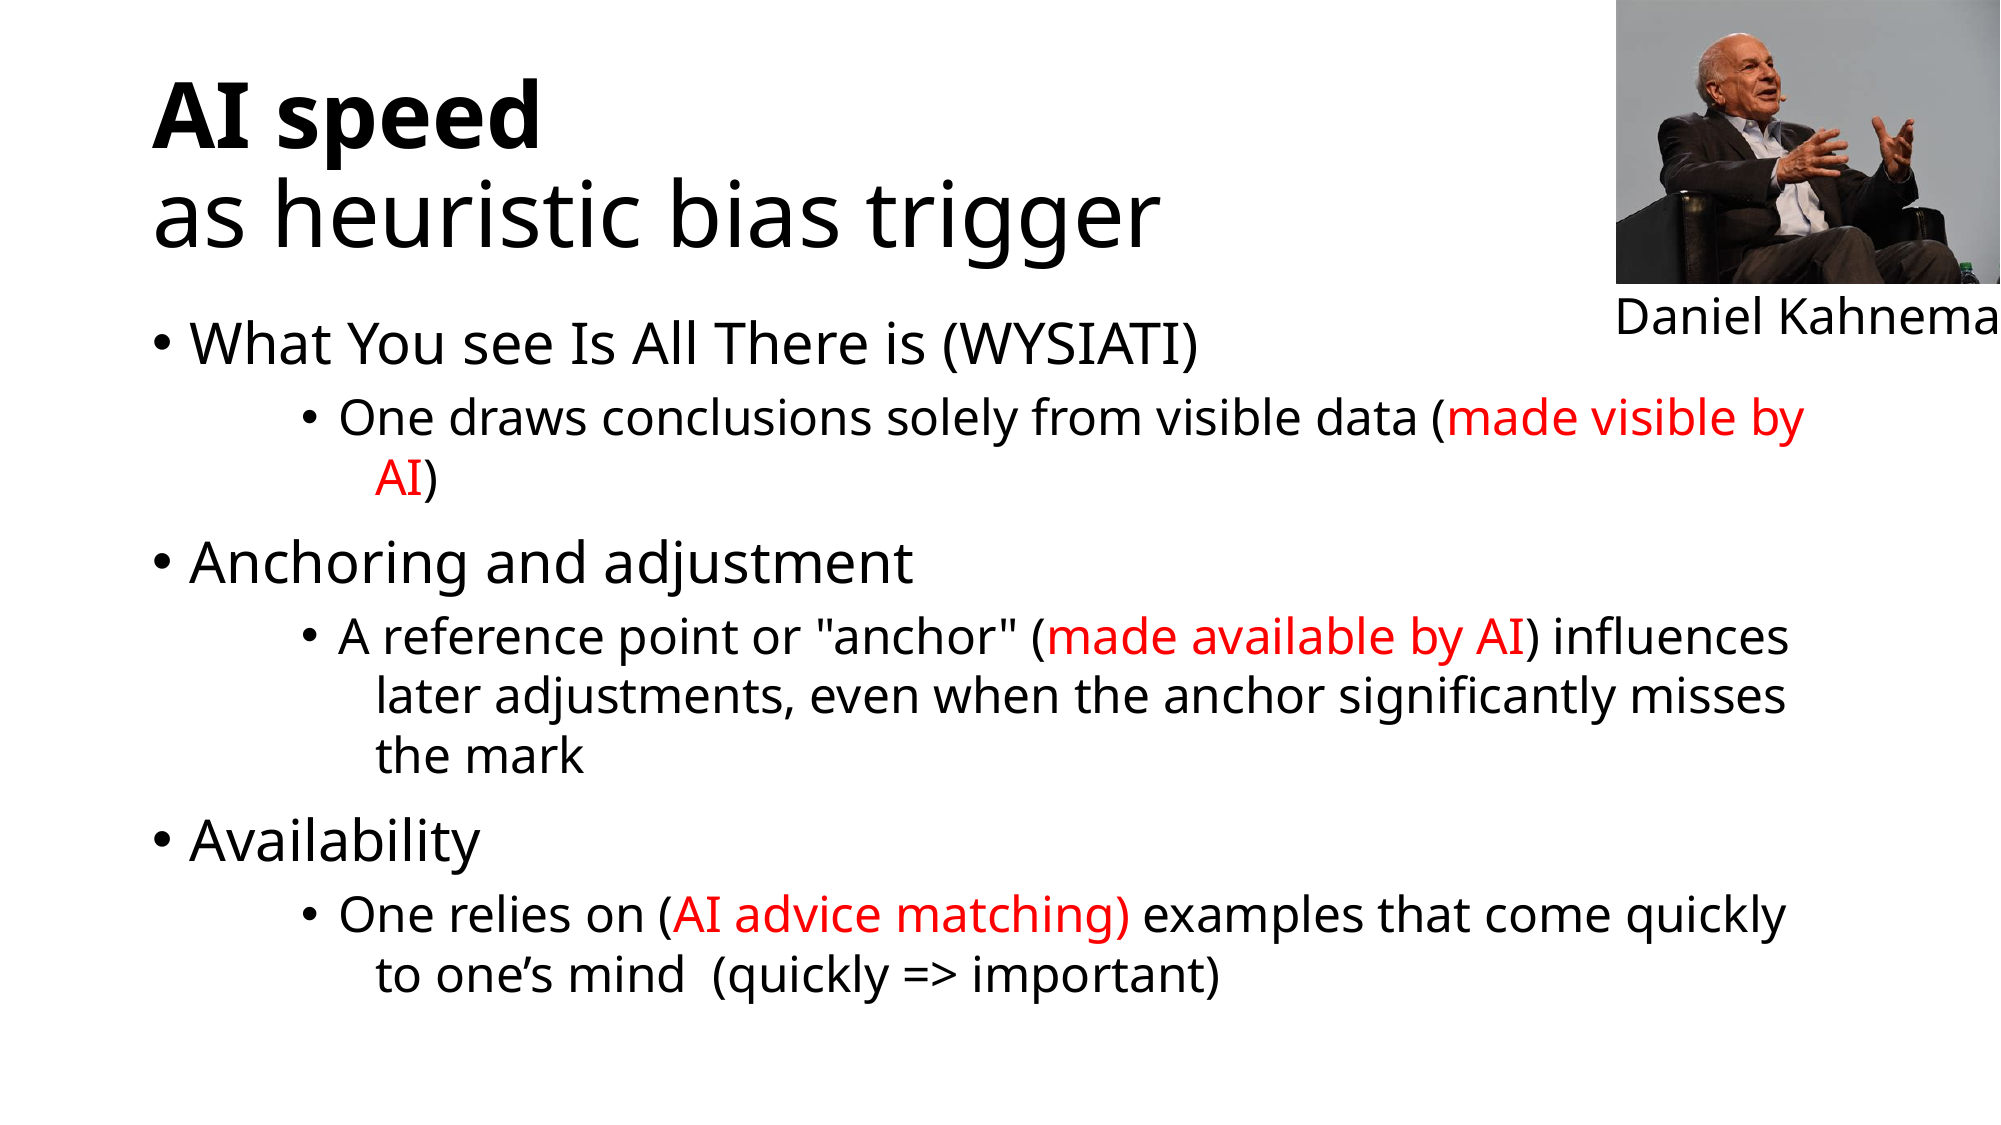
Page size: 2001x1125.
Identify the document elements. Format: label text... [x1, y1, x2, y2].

text_box Daniel Kahneman [1599, 277, 2000, 354]
title AI speed as heuristic bias trigger [137, 59, 1616, 278]
list What You see Is All There is (WYSIATI) One draws conclusions solely from visible data (made visible by AI) Anchoring and adjustment A reference point or "anchor" (made available by AI) influences later adjustments, even when the anchor significantly misses the mark Availability One relies on (AI advice matching) examples that come quickly to one’s mind (quickly => important) [137, 299, 1863, 1014]
picture [1616, 0, 2000, 284]
